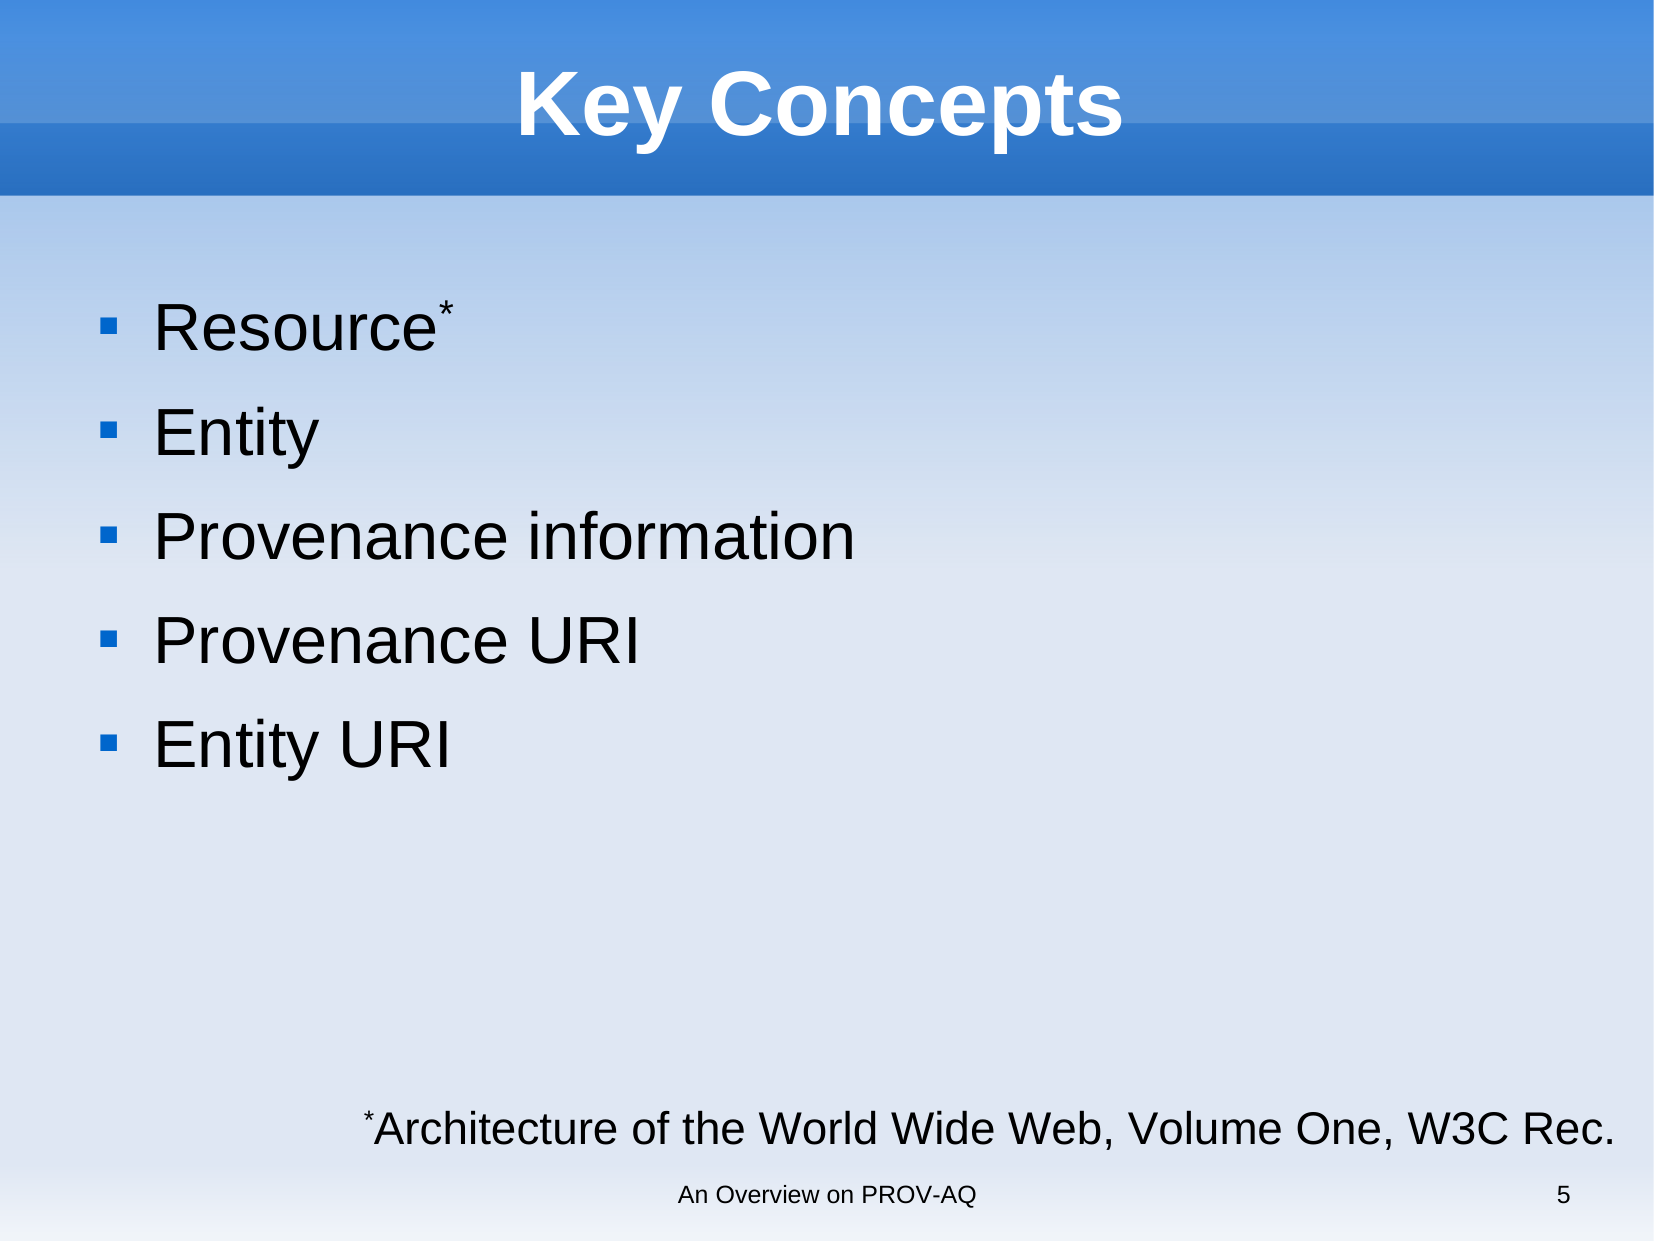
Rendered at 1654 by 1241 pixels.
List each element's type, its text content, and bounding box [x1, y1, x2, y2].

picture [0, 0, 1654, 1241]
text_box *Architecture of the World Wide Web, Volume One, W3C Rec. [189, 1095, 1632, 1164]
title Key Concepts [76, 0, 1565, 208]
list Resource* Entity Provenance information Provenance URI Entity URI [82, 290, 1571, 1109]
